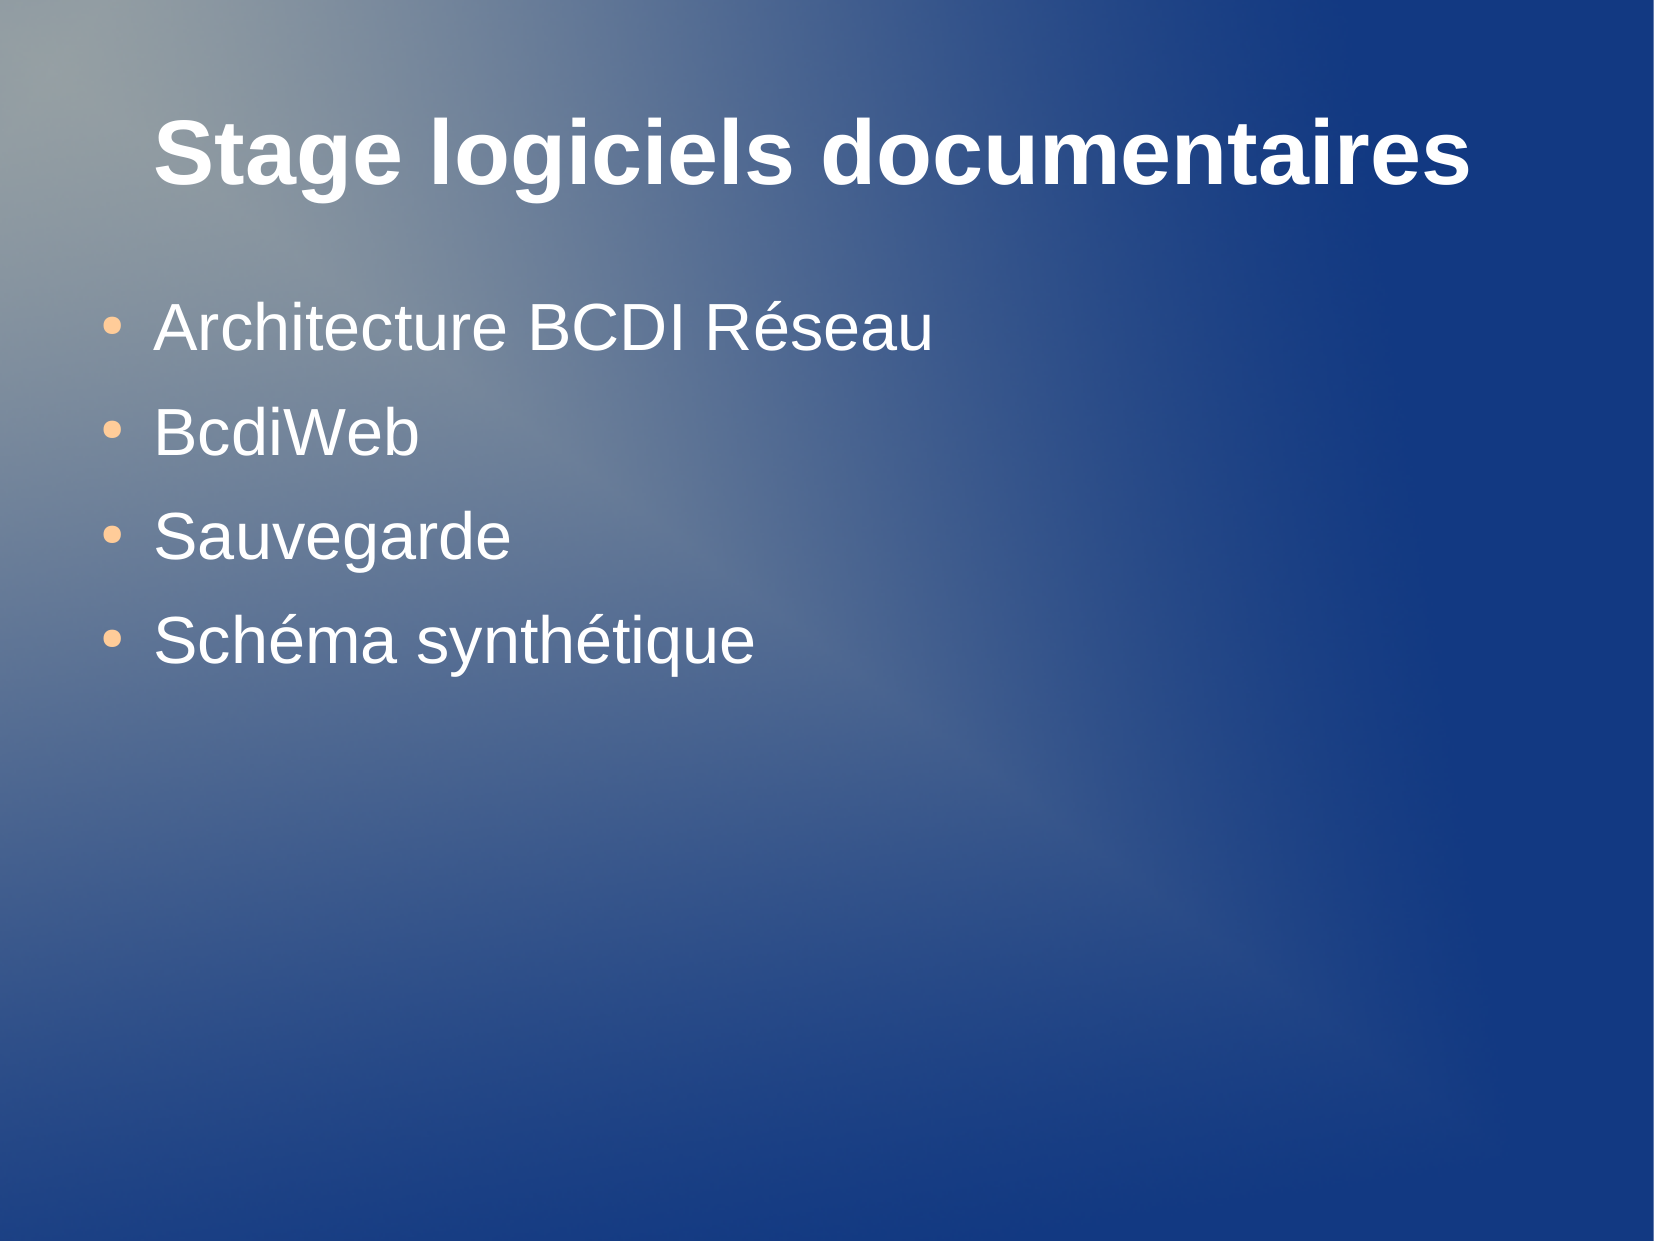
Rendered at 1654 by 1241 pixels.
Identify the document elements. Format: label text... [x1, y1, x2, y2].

title Stage logiciels documentaires [82, 49, 1571, 257]
picture [0, 0, 1654, 1241]
list Architecture BCDI Réseau BcdiWeb Sauvegarde Schéma synthétique [82, 290, 1571, 1010]
